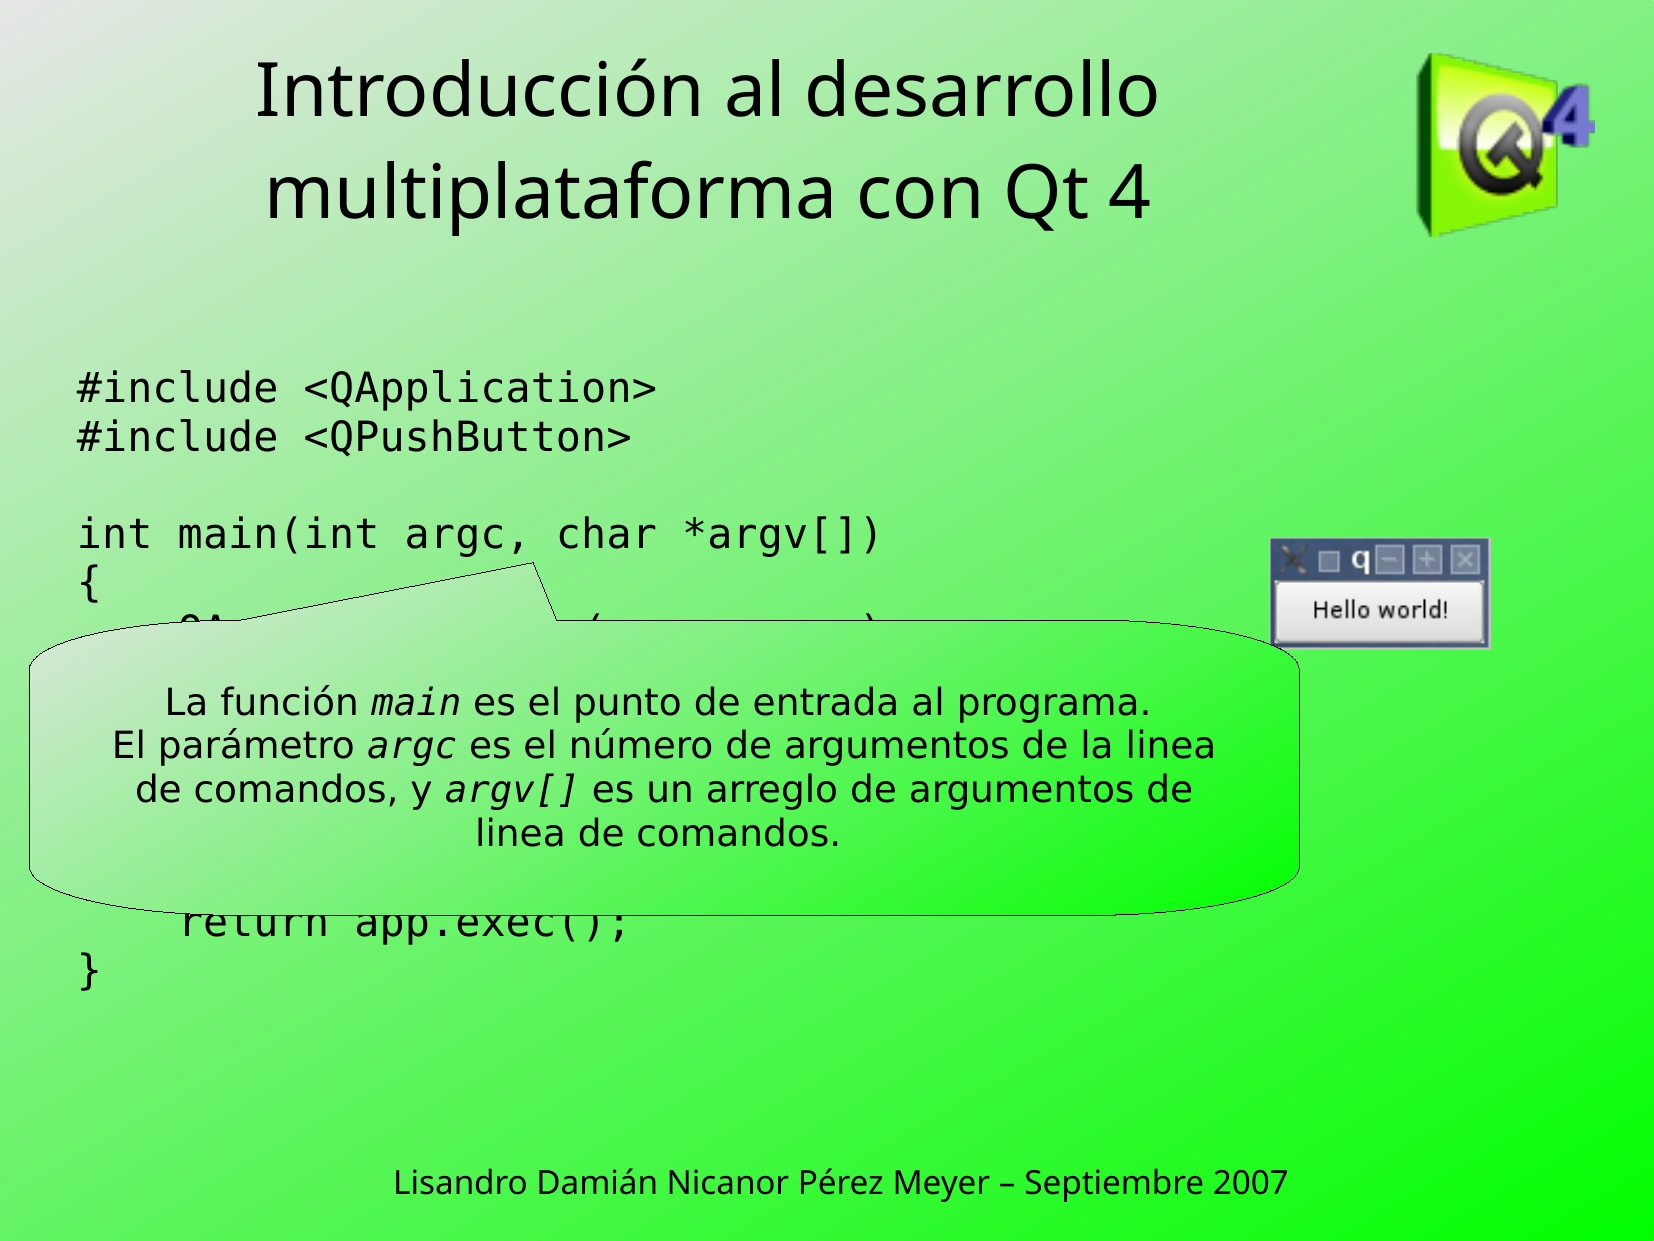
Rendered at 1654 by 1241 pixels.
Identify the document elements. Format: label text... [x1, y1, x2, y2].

picture [1412, 53, 1595, 237]
picture [1269, 537, 1491, 650]
subtitle #include <QApplication> #include <QPushButton> int main(int argc, char *argv[]) { QApplication app(argc, argv); QPushButton hello("¡Hola mundo!"); hello.resize(100, 30); hello.show(); return app.exec(); } [76, 265, 1565, 1093]
text_box La función main es el punto de entrada al programa. El parámetro argc es el número de argumentos de la linea de comandos, y argv[] es un arreglo de argumentos de linea de comandos. [29, 562, 1300, 916]
text_box Lisandro Damián Nicanor Pérez Meyer – Septiembre 2007 [88, 1151, 1595, 1213]
title Introducción al desarrollo multiplataforma con Qt 4 [147, 11, 1270, 265]
